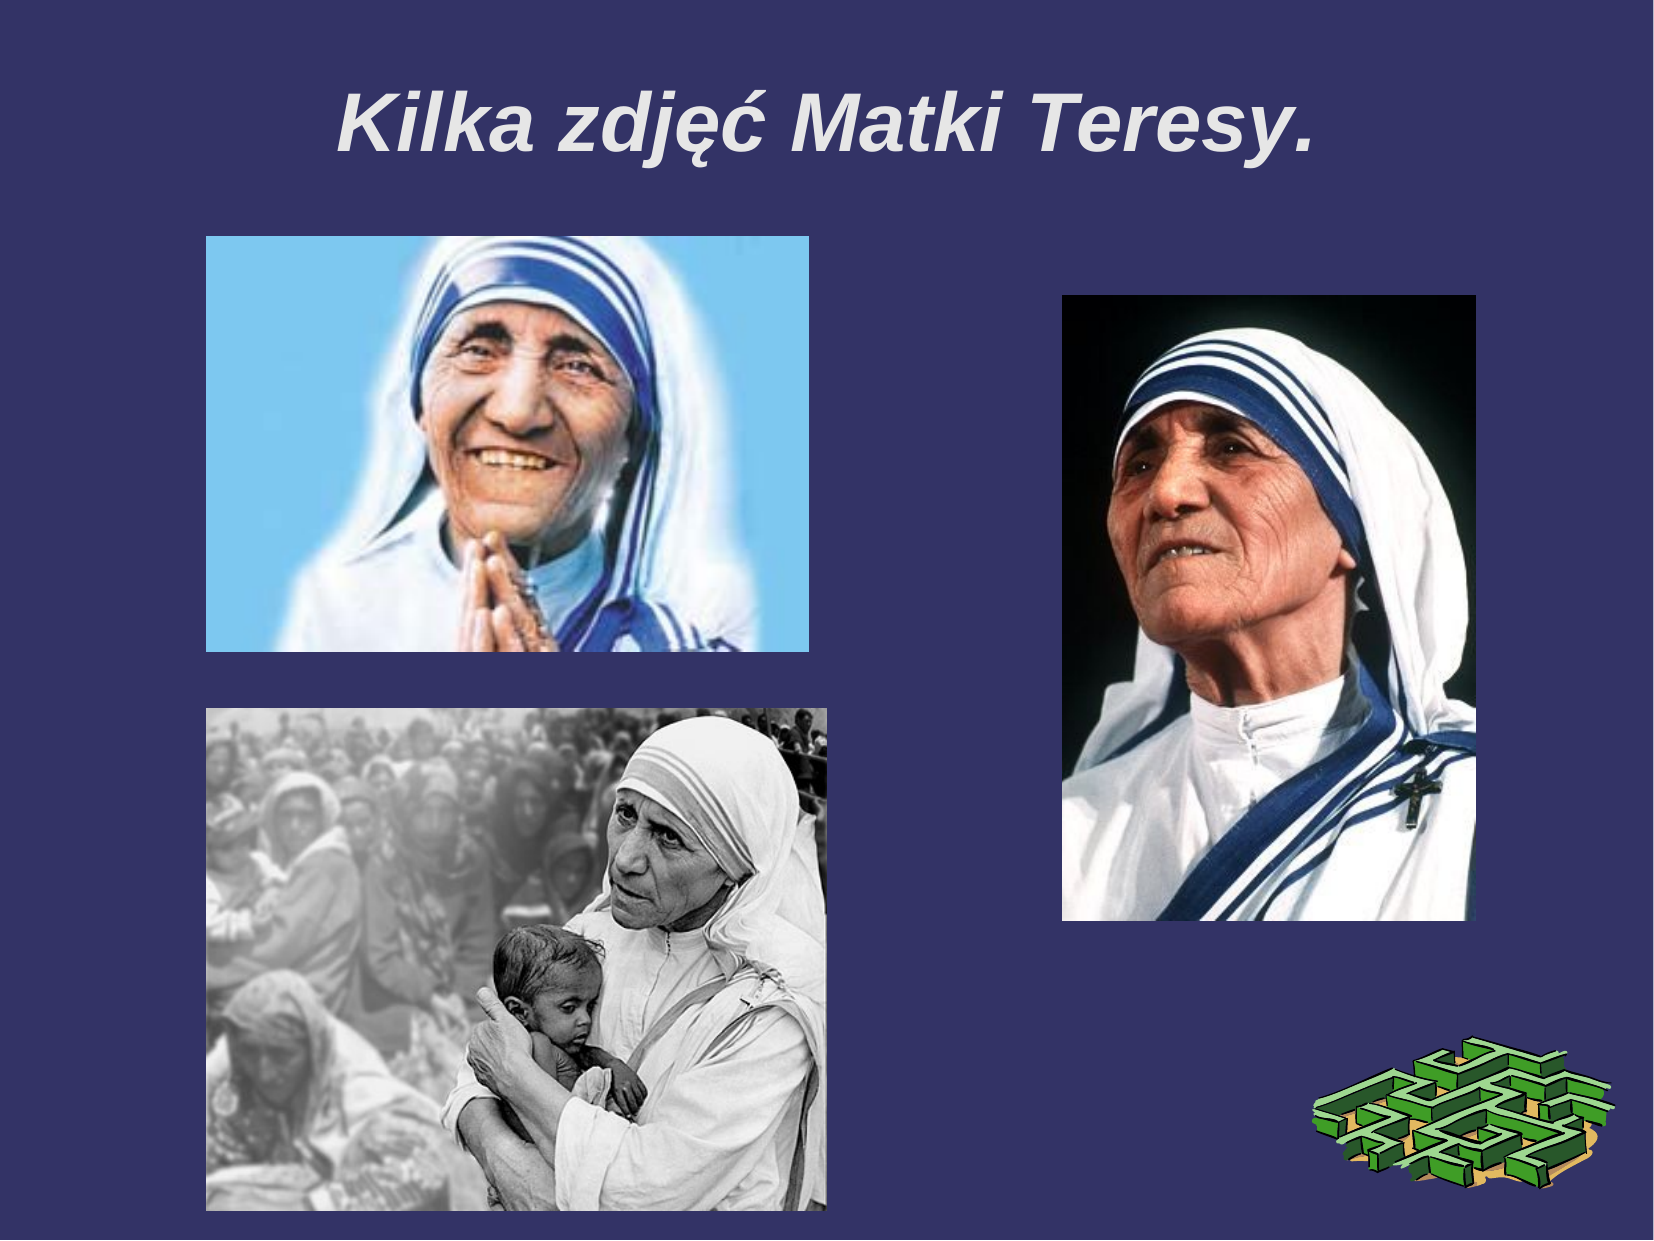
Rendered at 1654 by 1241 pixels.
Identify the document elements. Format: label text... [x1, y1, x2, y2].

picture [1062, 295, 1476, 921]
picture [206, 236, 809, 652]
picture [206, 708, 827, 1211]
title Kilka zdjęć Matki Teresy. [121, 19, 1534, 227]
